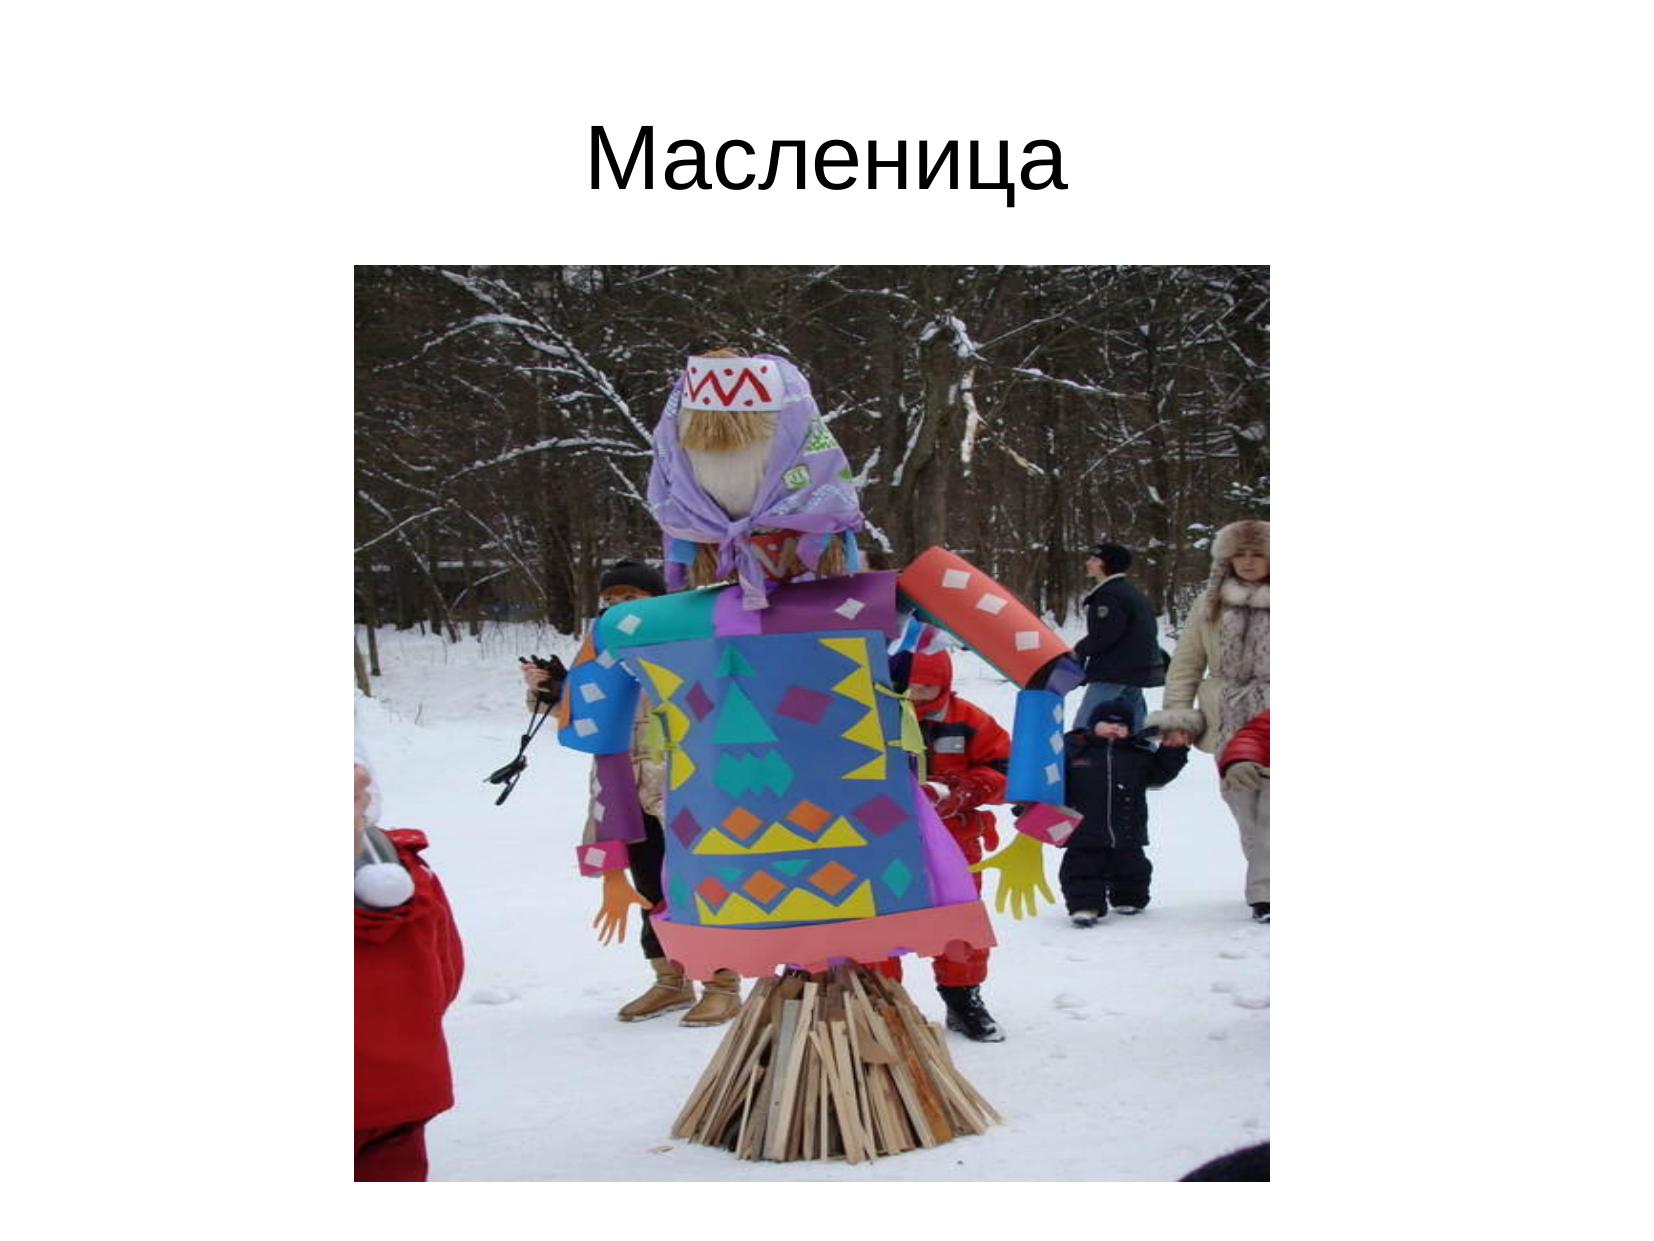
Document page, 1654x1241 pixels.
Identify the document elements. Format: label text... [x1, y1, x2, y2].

picture [354, 265, 1270, 1182]
title Масленица [82, 49, 1571, 257]
